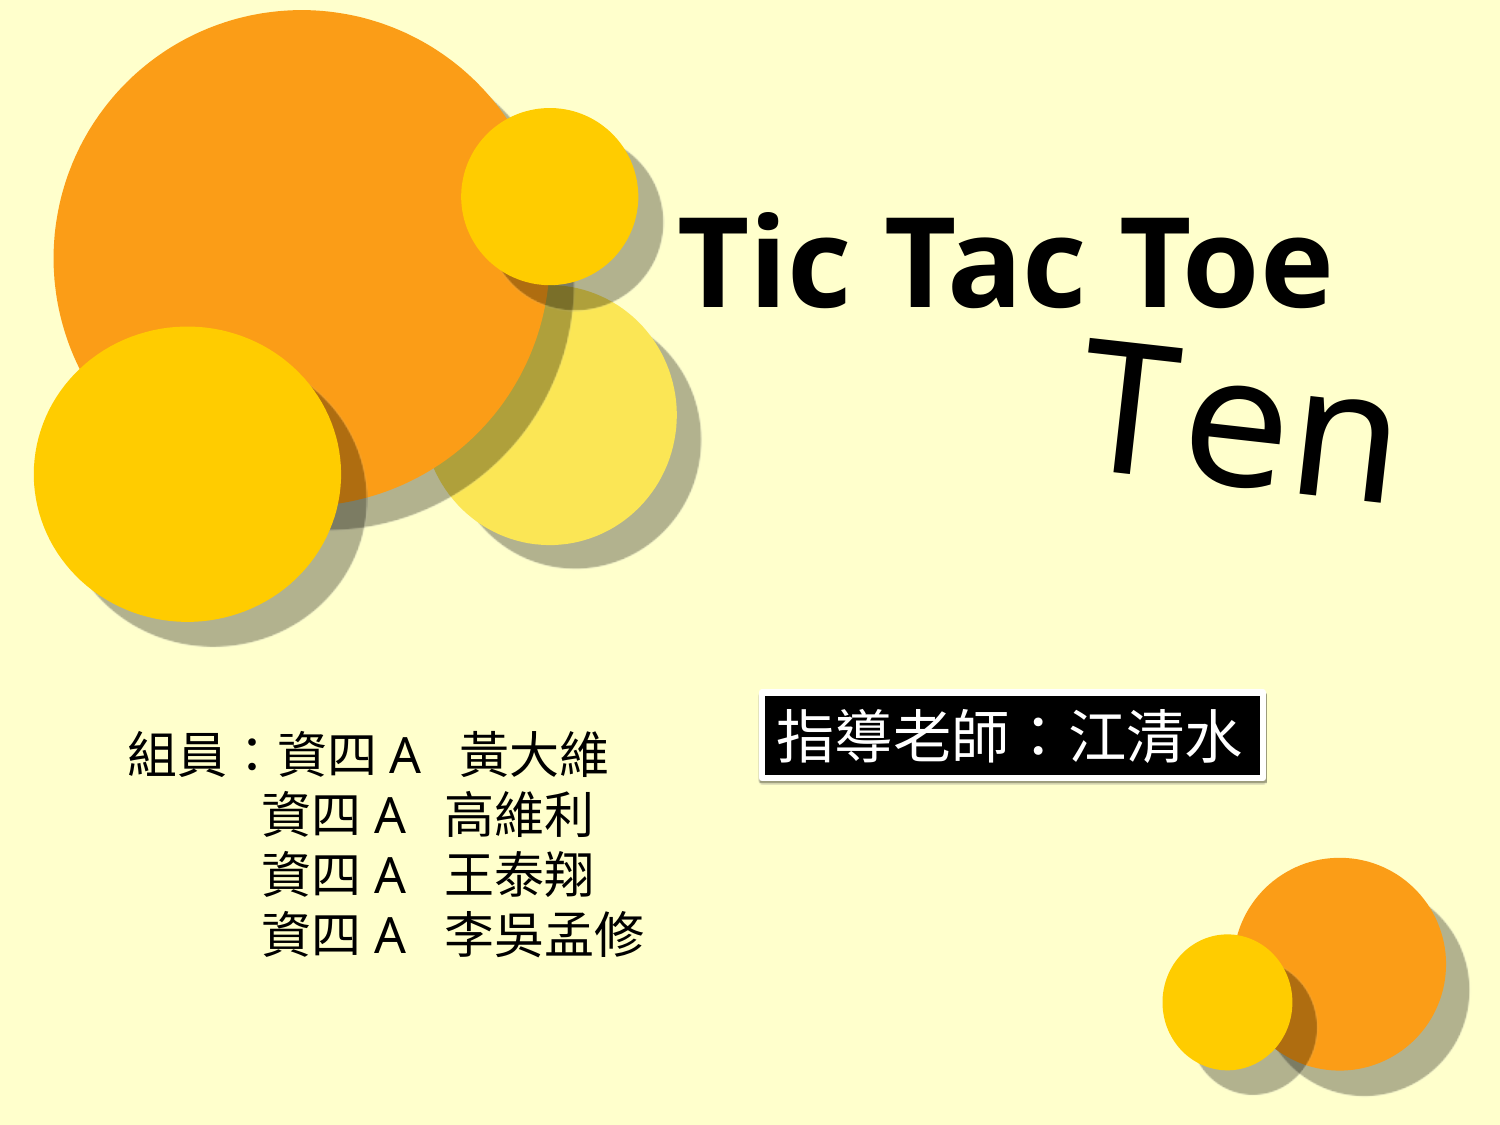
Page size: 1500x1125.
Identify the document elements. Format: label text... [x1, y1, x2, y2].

text_box 指導老師：江清水 [761, 692, 1264, 779]
text_box 組員：資四A 黃大維 資四A 高維利 資四A 王泰翔 資四A 李吳孟修 [112, 716, 677, 974]
text_box [33, 10, 677, 622]
text_box Ten [1046, 276, 1500, 564]
text_box [1162, 857, 1447, 1071]
text_box Tic Tac Toe [662, 174, 1500, 342]
